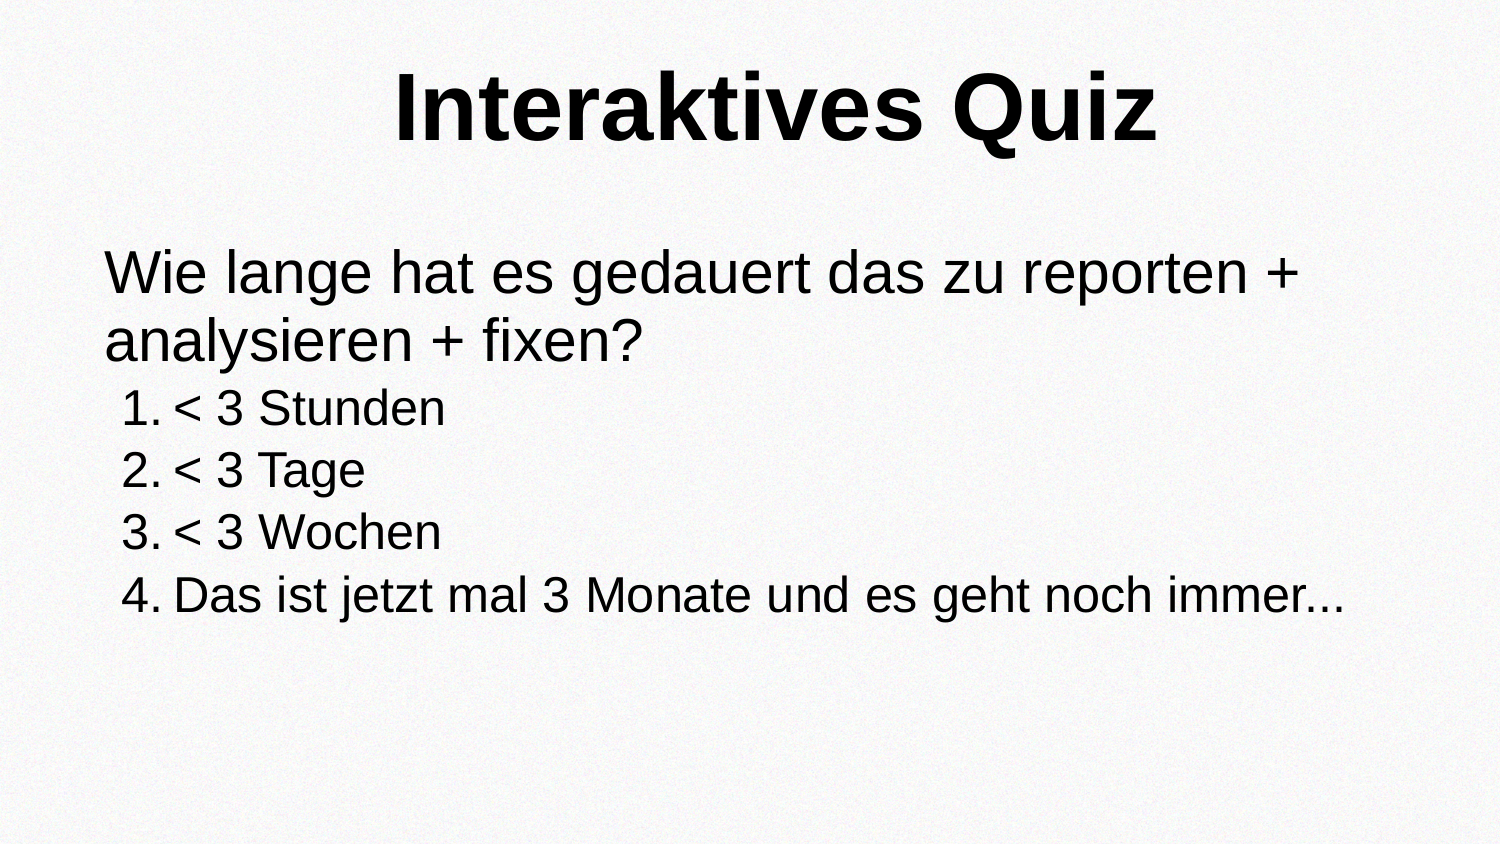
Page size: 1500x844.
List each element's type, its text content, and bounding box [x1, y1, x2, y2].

list Wie lange hat es gedauert das zu reporten + analysieren + fixen? < 3 Stunden < 3 Tage < 3 Wochen Das ist jetzt mal 3 Monate und es geht noch immer... [35, 238, 1363, 670]
picture [0, 0, 1500, 844]
title Interaktives Quiz [189, 53, 1365, 161]
